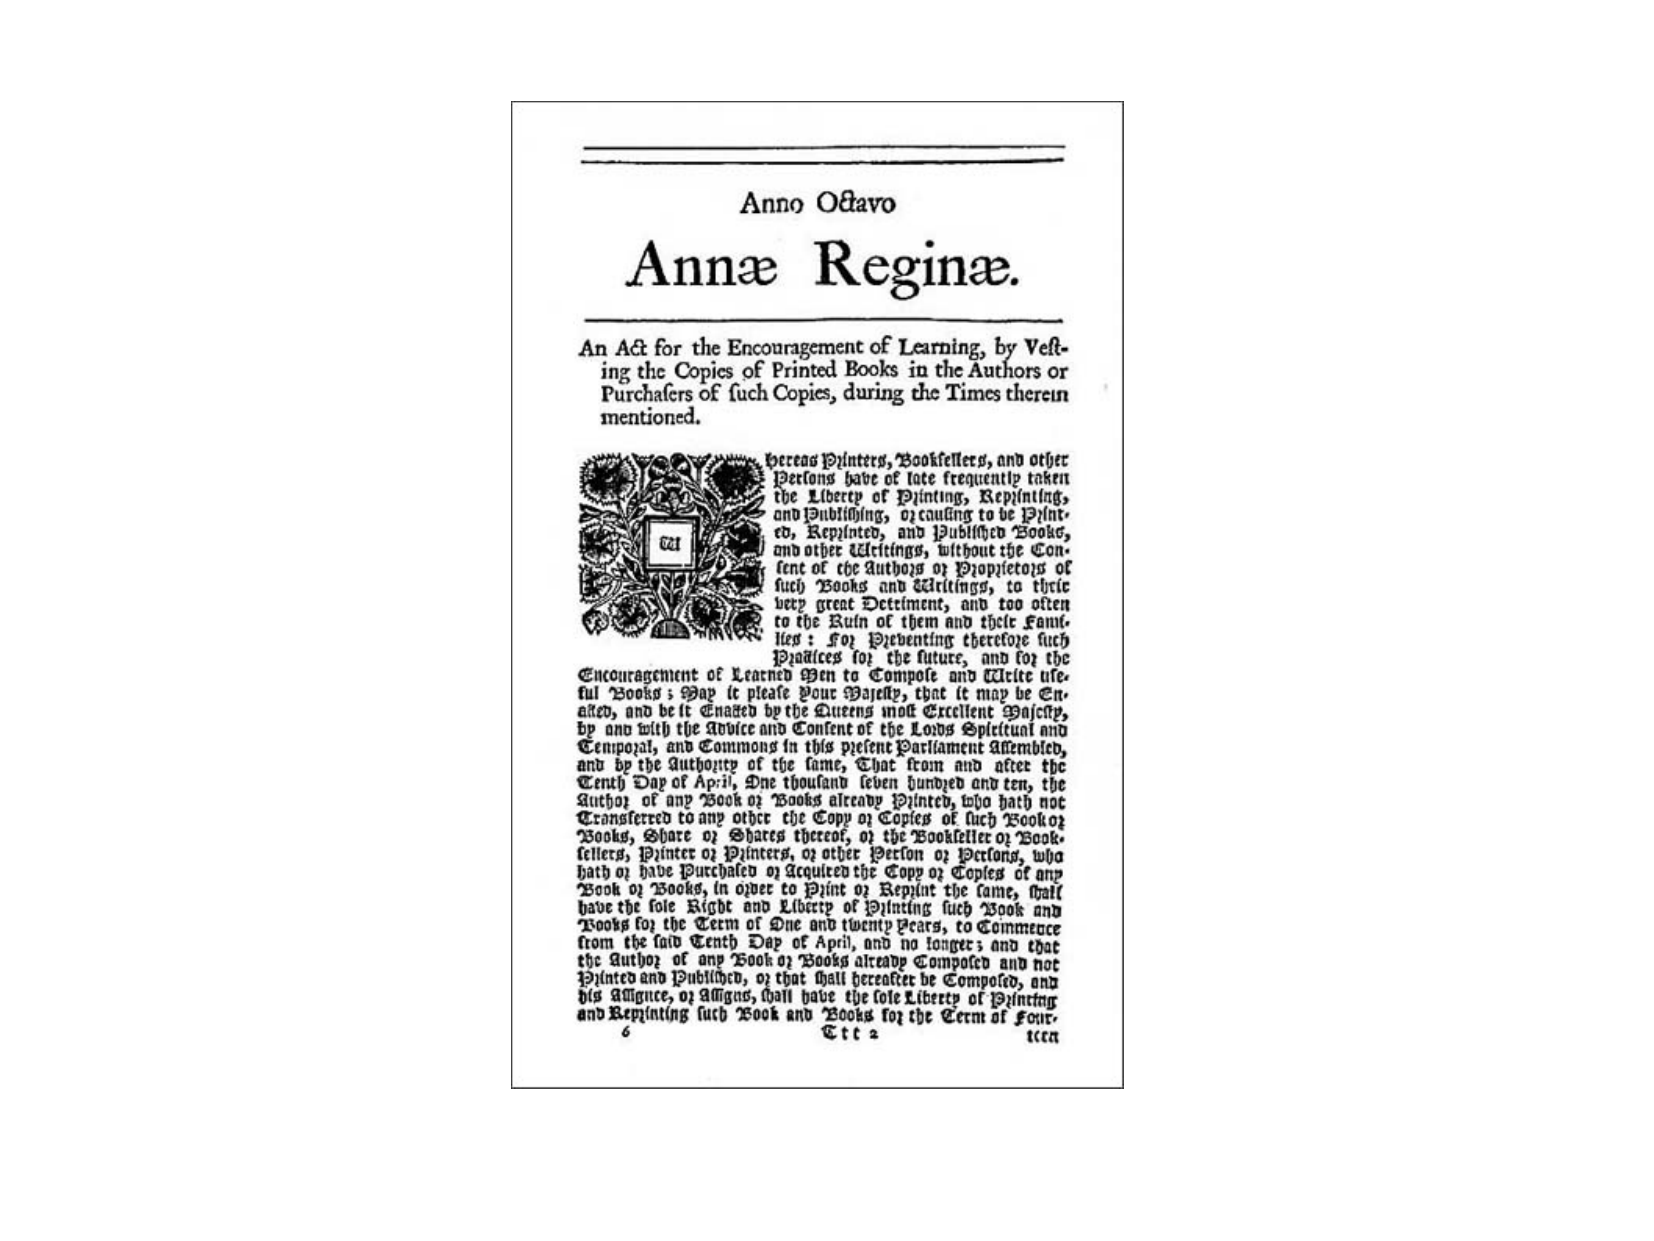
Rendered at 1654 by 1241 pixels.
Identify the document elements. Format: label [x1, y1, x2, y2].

picture [511, 101, 1124, 1089]
